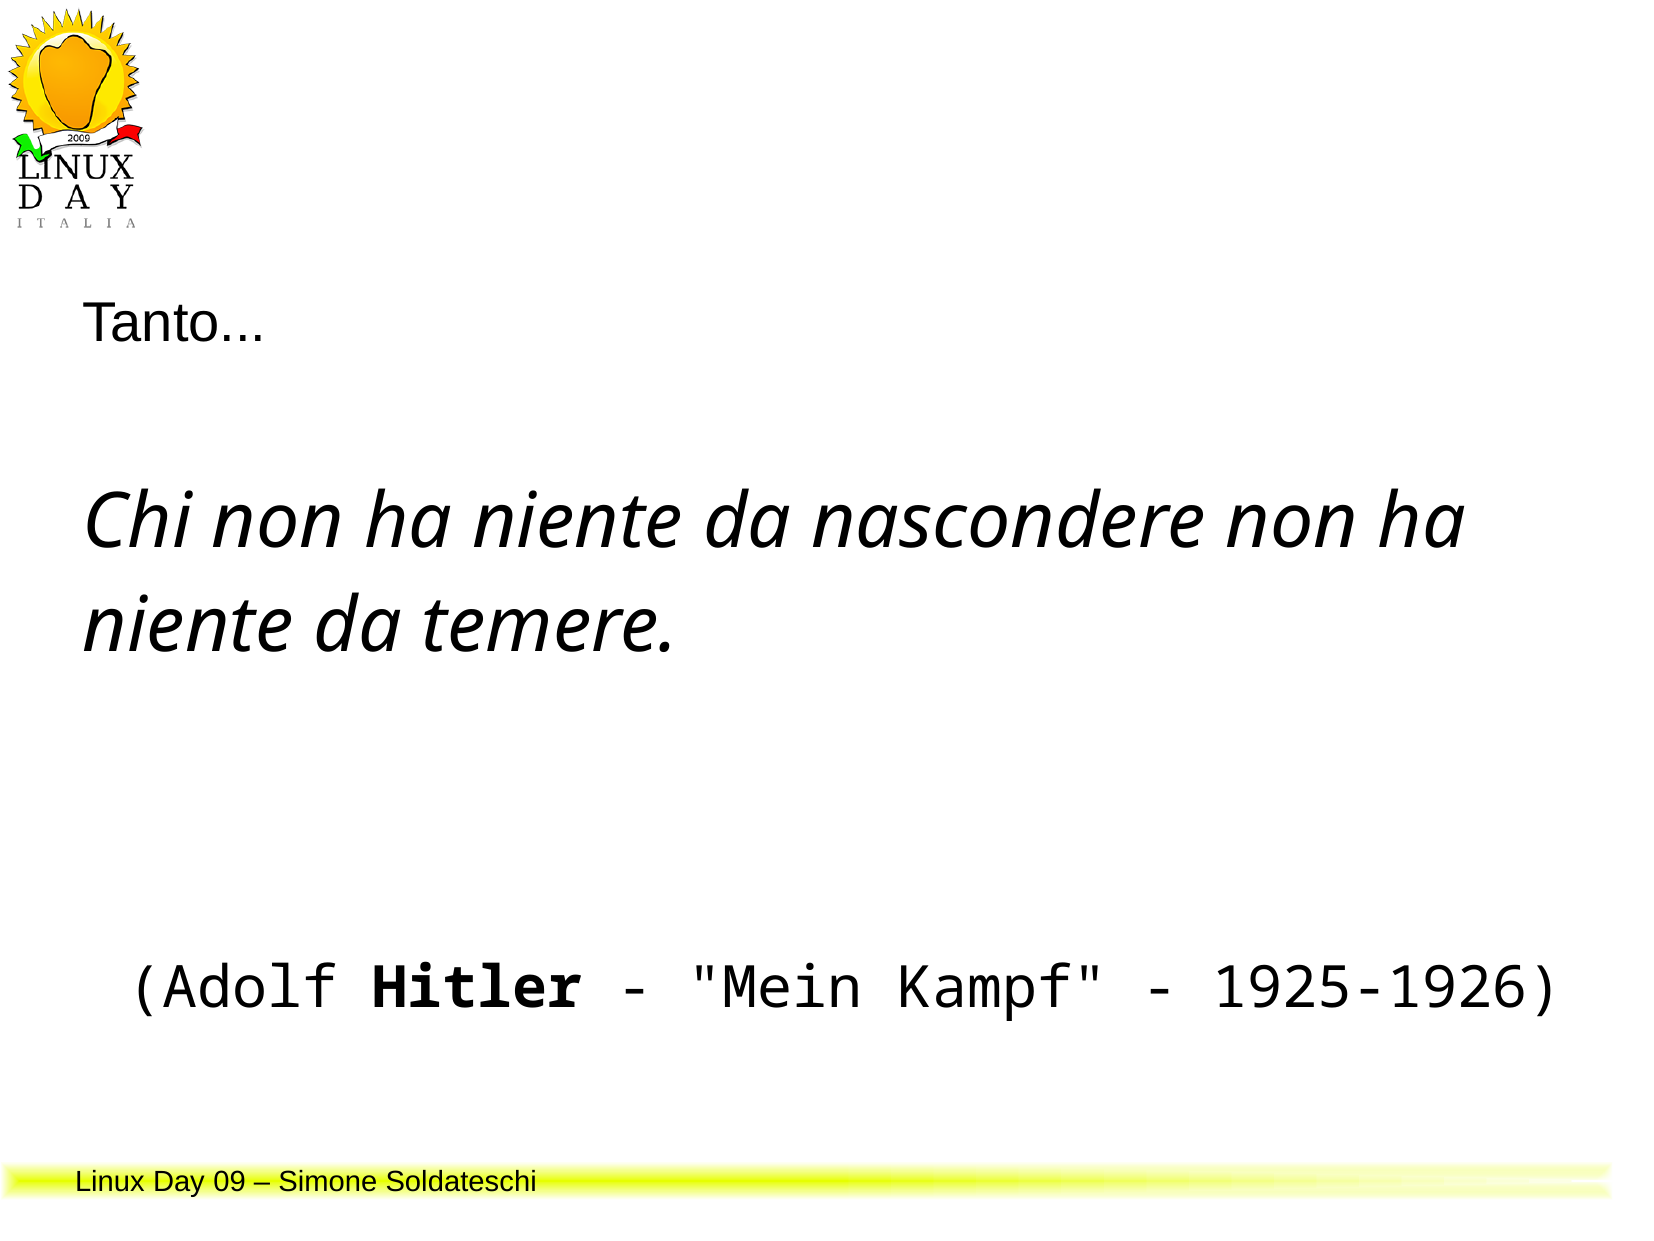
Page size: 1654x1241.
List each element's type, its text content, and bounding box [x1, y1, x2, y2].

picture [0, 0, 151, 235]
text_box (Adolf Hitler - "Mein Kampf" - 1925-1926) [112, 937, 1571, 1020]
list Tanto... Chi non ha niente da nascondere non ha niente da temere. [82, 290, 1571, 676]
